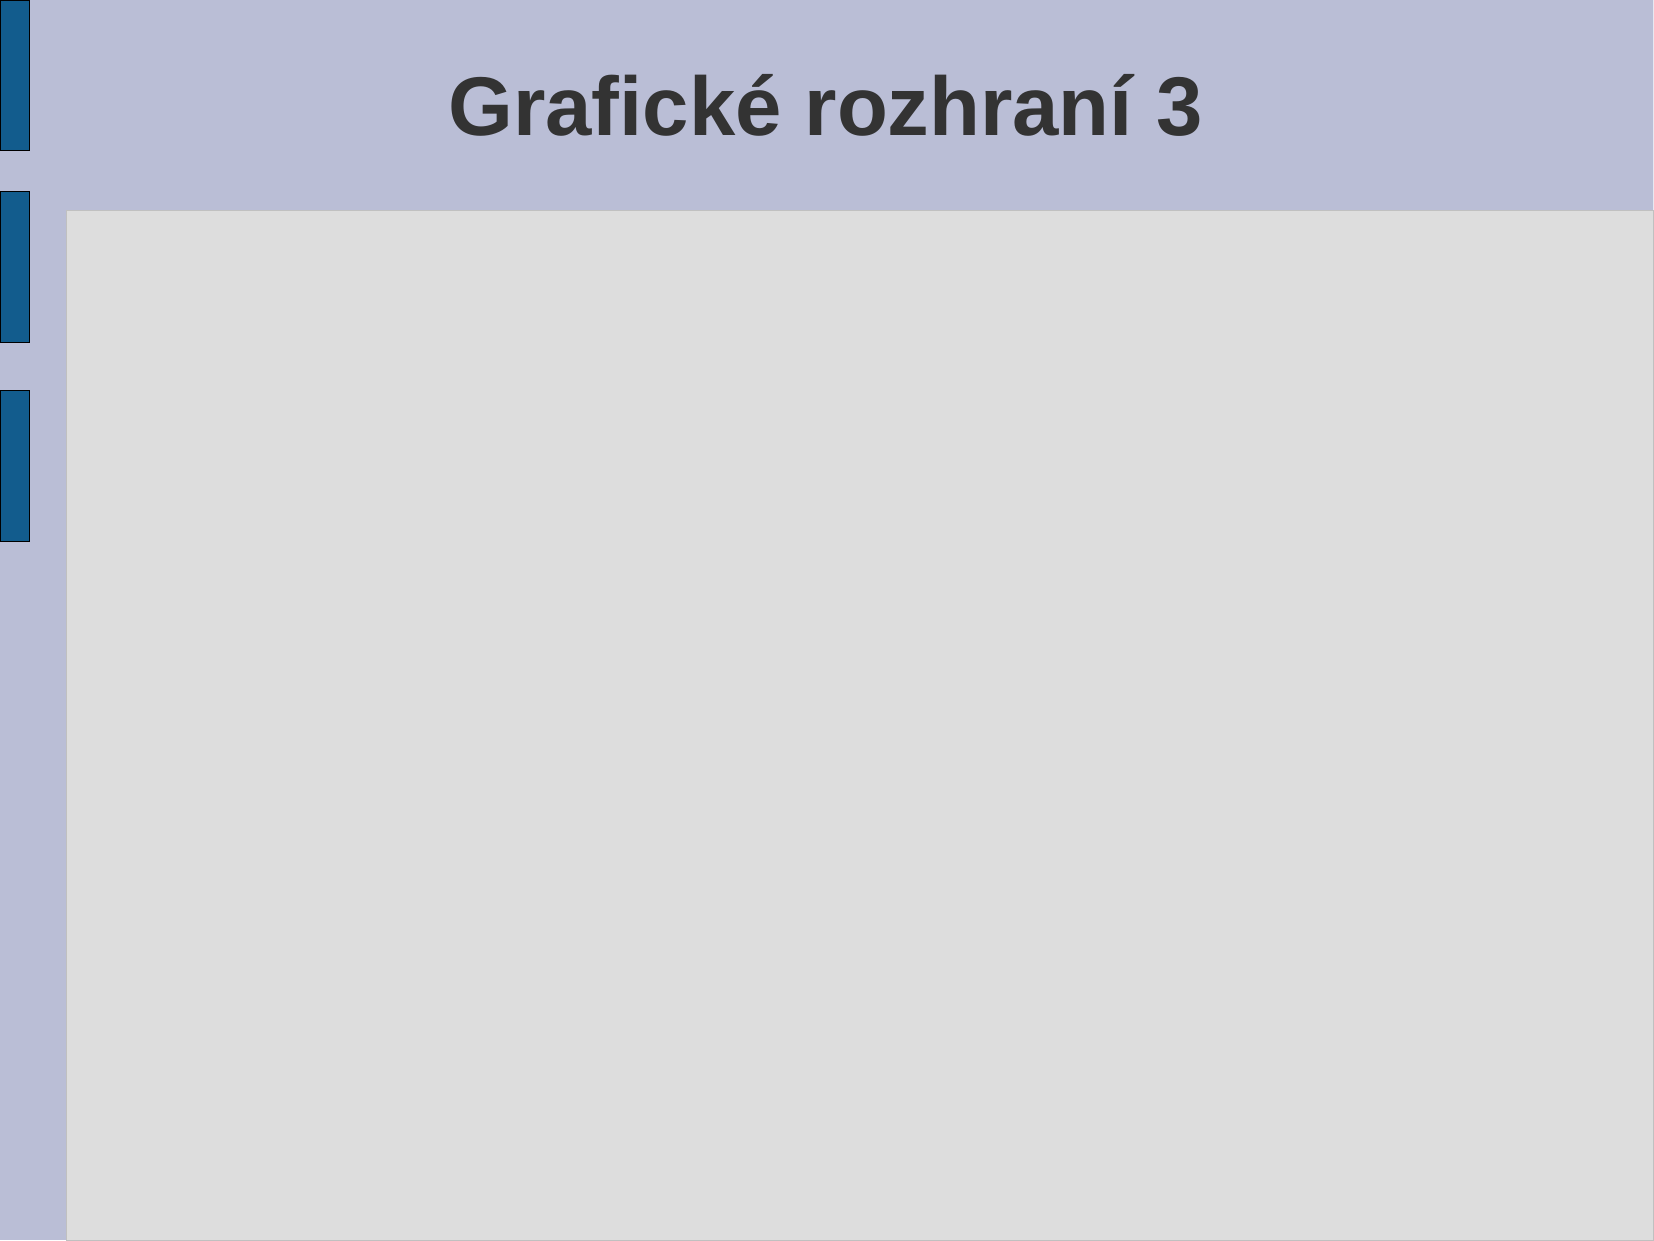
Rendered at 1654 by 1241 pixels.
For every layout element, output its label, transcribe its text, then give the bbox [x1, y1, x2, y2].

title Grafické rozhraní 3 [120, 17, 1533, 196]
